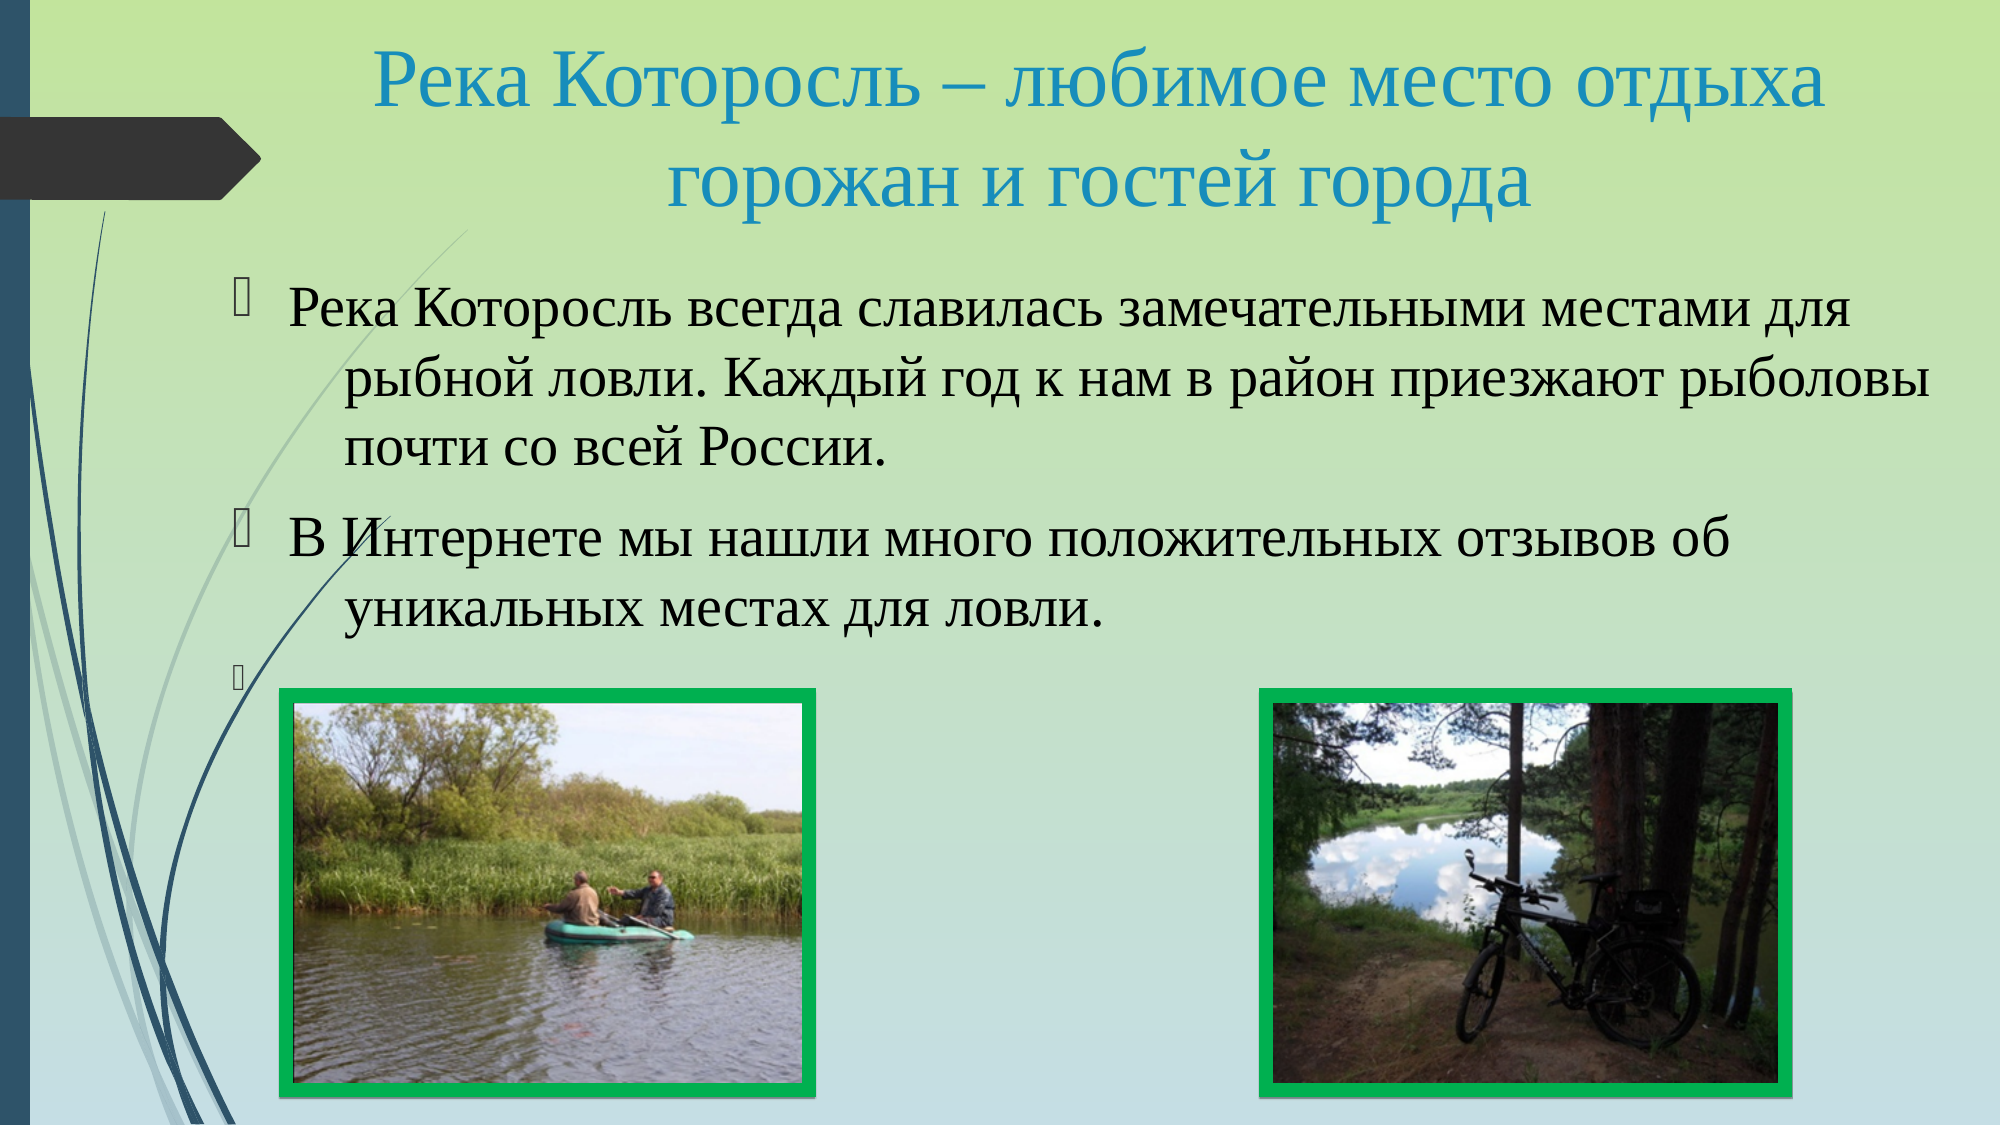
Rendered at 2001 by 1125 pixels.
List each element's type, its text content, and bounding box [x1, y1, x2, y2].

picture [293, 702, 802, 1083]
list Река Которосль всегда славилась замечательными местами для рыбной ловли. Каждый год к нам в район приезжают рыболовы почти со всей России. В Интернете мы нашли много положительных отзывов об уникальных местах для ловли. [217, 260, 1982, 686]
picture [1273, 702, 1778, 1083]
title Река Которосль – любимое место отдыха горожан и гостей города [313, 16, 1888, 227]
